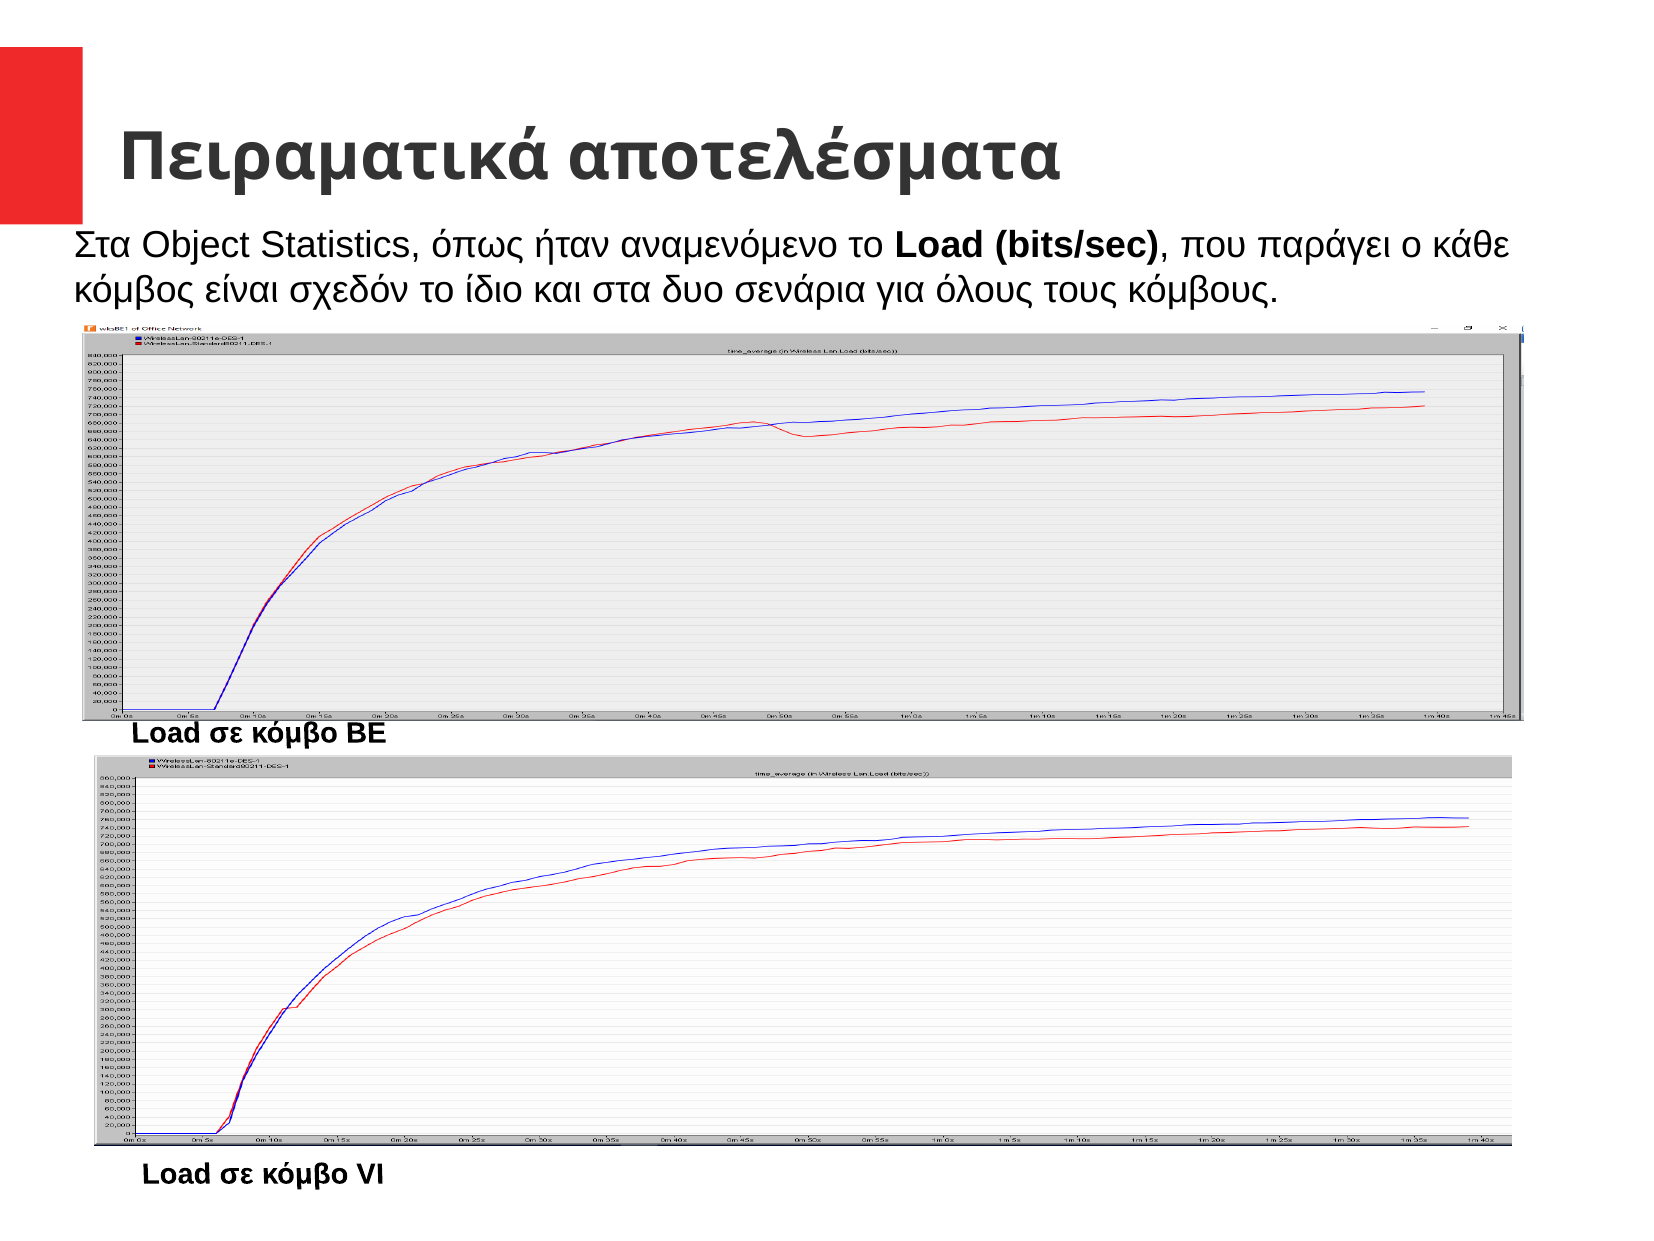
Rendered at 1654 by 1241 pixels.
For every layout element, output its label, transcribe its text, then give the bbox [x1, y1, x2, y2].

text_box Load σε κόμβο VI [93, 1147, 900, 1241]
text_box Πειραματικά αποτελέσματα [118, 49, 1571, 212]
text_box Load σε κόμβο BE [82, 705, 888, 805]
text_box Στα Object Statistics, όπως ήταν αναμενόμενο το Load (bits/sec), που παράγει ο κάθε κόμβος είναι σχεδόν το ίδιο και στα δυο σενάρια για όλους τους κόμβους. [58, 212, 1645, 312]
picture [94, 755, 1512, 1146]
picture [82, 324, 1524, 721]
